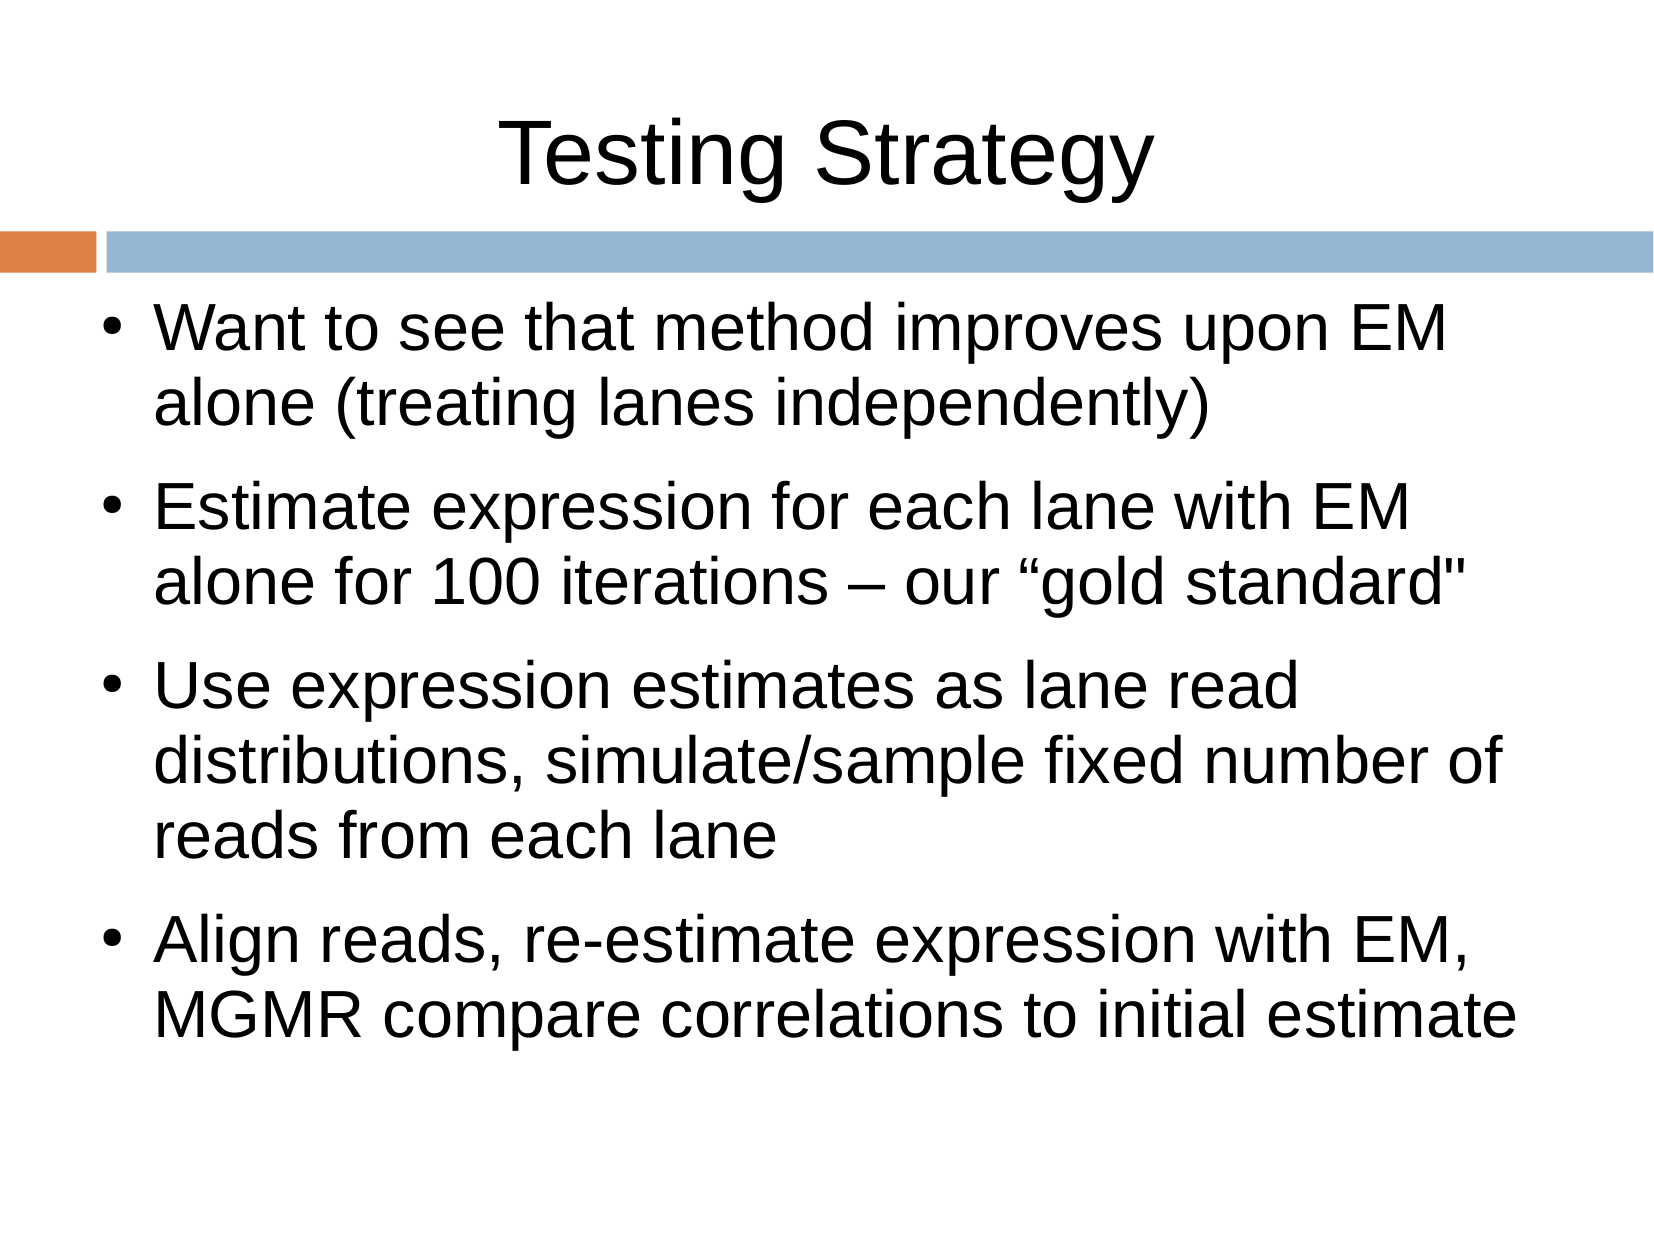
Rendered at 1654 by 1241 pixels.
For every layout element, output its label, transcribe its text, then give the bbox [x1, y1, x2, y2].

list Want to see that method improves upon EM alone (treating lanes independently) Estimate expression for each lane with EM alone for 100 iterations – our “gold standard" Use expression estimates as lane read distributions, simulate/sample fixed number of reads from each lane Align reads, re-estimate expression with EM, MGMR compare correlations to initial estimate [82, 290, 1571, 1162]
title Testing Strategy [82, 56, 1571, 250]
